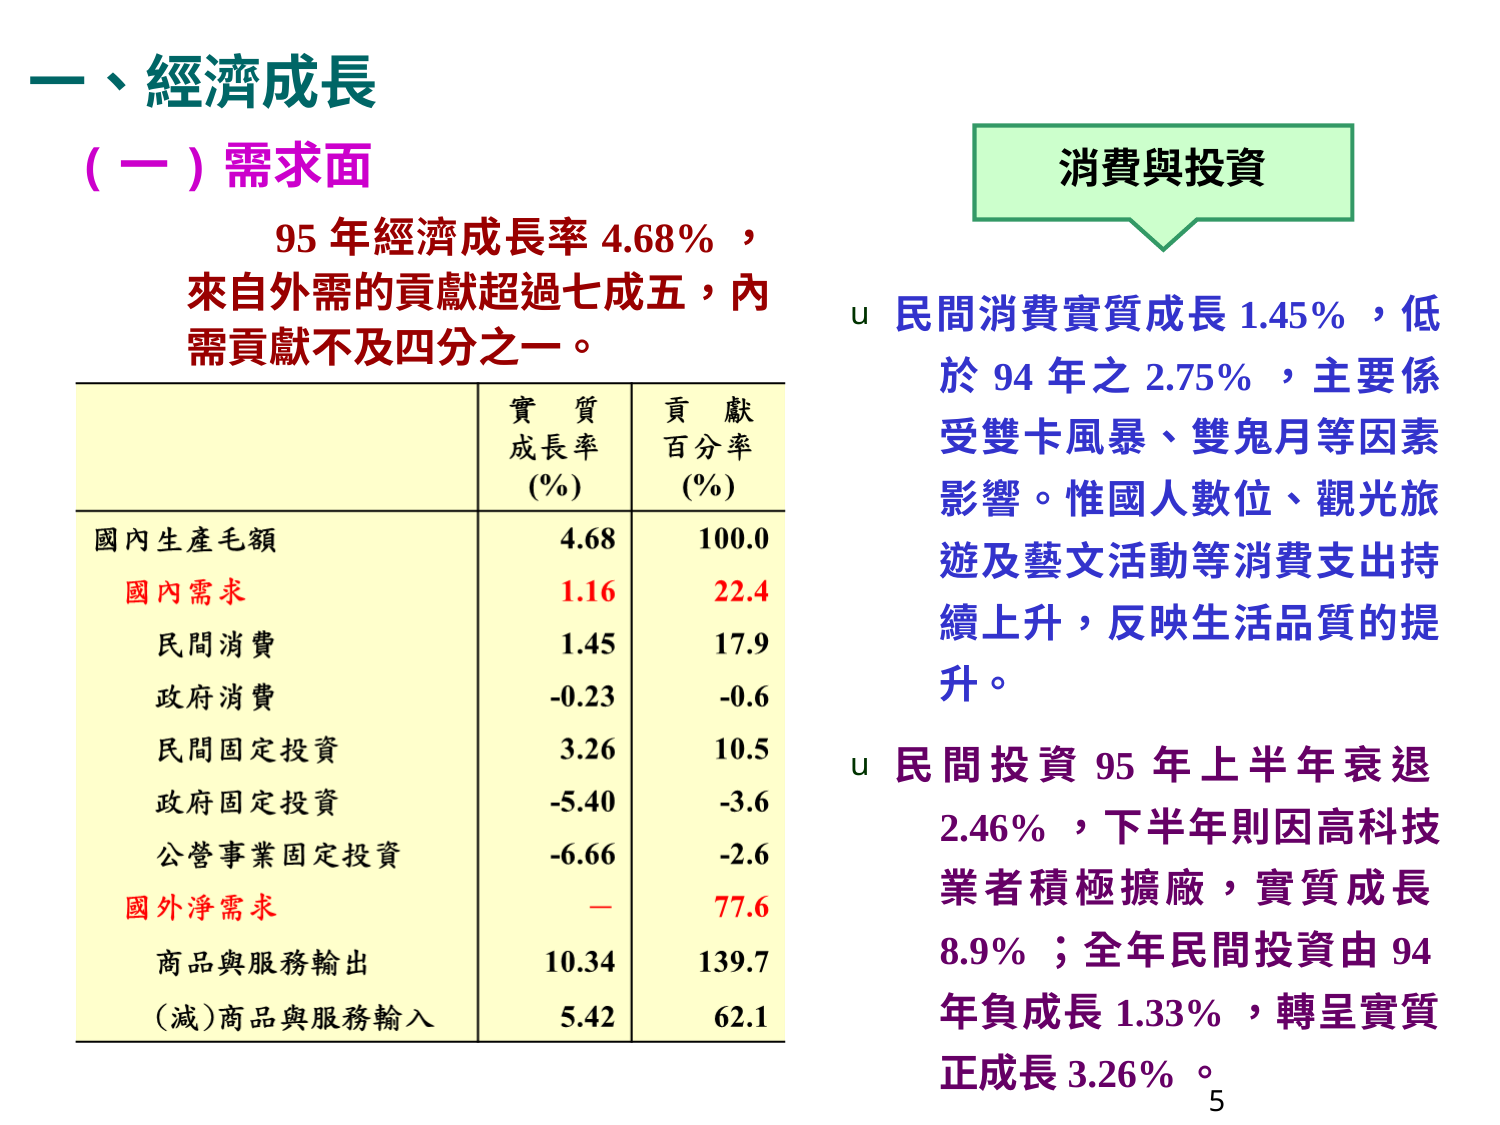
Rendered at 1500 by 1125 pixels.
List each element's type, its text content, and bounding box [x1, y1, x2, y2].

text_box 一、經濟成長 [14, 38, 634, 123]
text_box 95年經濟成長率4.68%，來自外需的貢獻超過七成五，內需貢獻不及四分之一。 [171, 198, 786, 379]
text_box (一)需求面 [62, 126, 933, 202]
text_box [1193, 1054, 1500, 1125]
picture [72, 382, 789, 1053]
text_box 民間消費實質成長1.45%，低於94年之2.75%，主要係受雙卡風暴、雙鬼月等因素影響。惟國人數位、觀光旅遊及藝文活動等消費支出持續上升，反映生活品質的提升。 民間投資95年上半年衰退2.46%，下半年則因高科技業者積極擴廠，實質成長8.9%；全年民間投資由94年負成長1.33%，轉呈實質正成長3.26%。 [844, 267, 1447, 1052]
text_box 消費與投資 [974, 125, 1353, 250]
